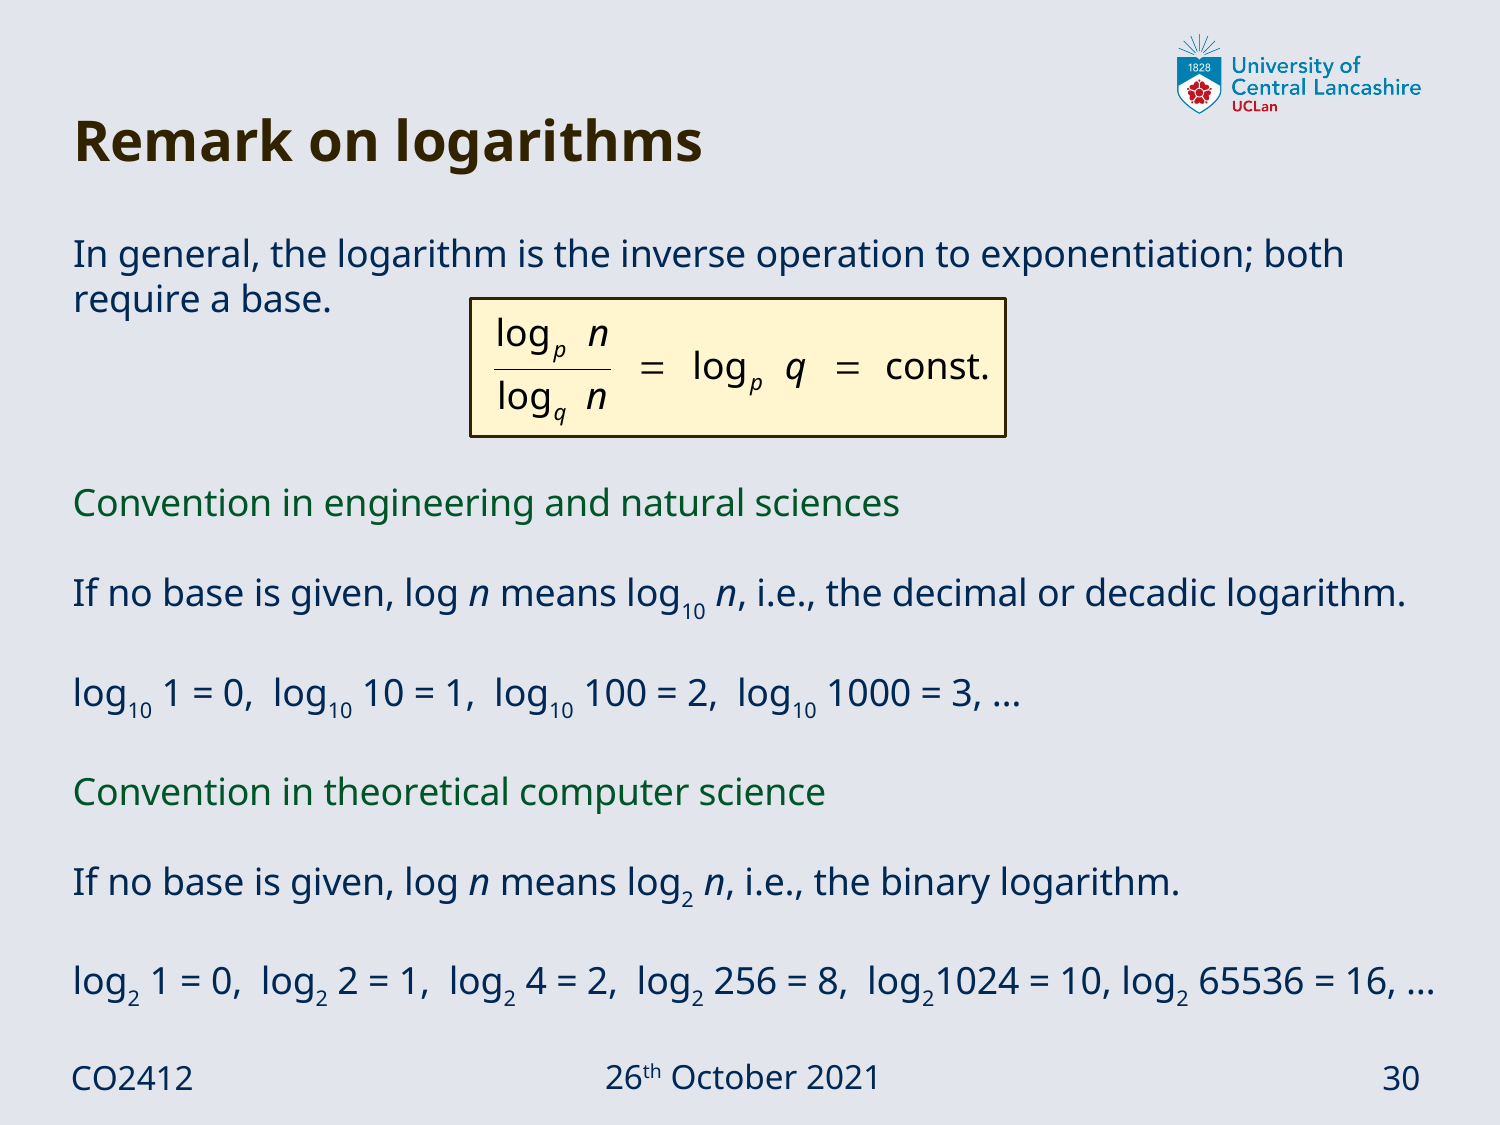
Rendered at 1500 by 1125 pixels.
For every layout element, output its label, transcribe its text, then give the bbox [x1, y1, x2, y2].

text_box [470, 328, 1006, 437]
text_box In general, the logarithm is the inverse operation to exponentiation; both require a base. [58, 222, 1425, 328]
title Remark on logarithms [58, 93, 1475, 186]
text_box Convention in engineering and natural sciences If no base is given, log n means log10 n, i.e., the decimal or decadic logarithm. log10 1 = 0, log10 10 = 1, log10 100 = 2, log10 1000 = 3, … Convention in theoretical computer science If no base is given, log n means log2 n, i.e., the binary logarithm. log2 1 = 0, log2 2 = 1, log2 4 = 2, log2 256 = 8, log21024 = 10, log2 65536 = 16, … [57, 472, 1485, 1020]
chart [486, 309, 993, 429]
picture [1177, 34, 1421, 93]
